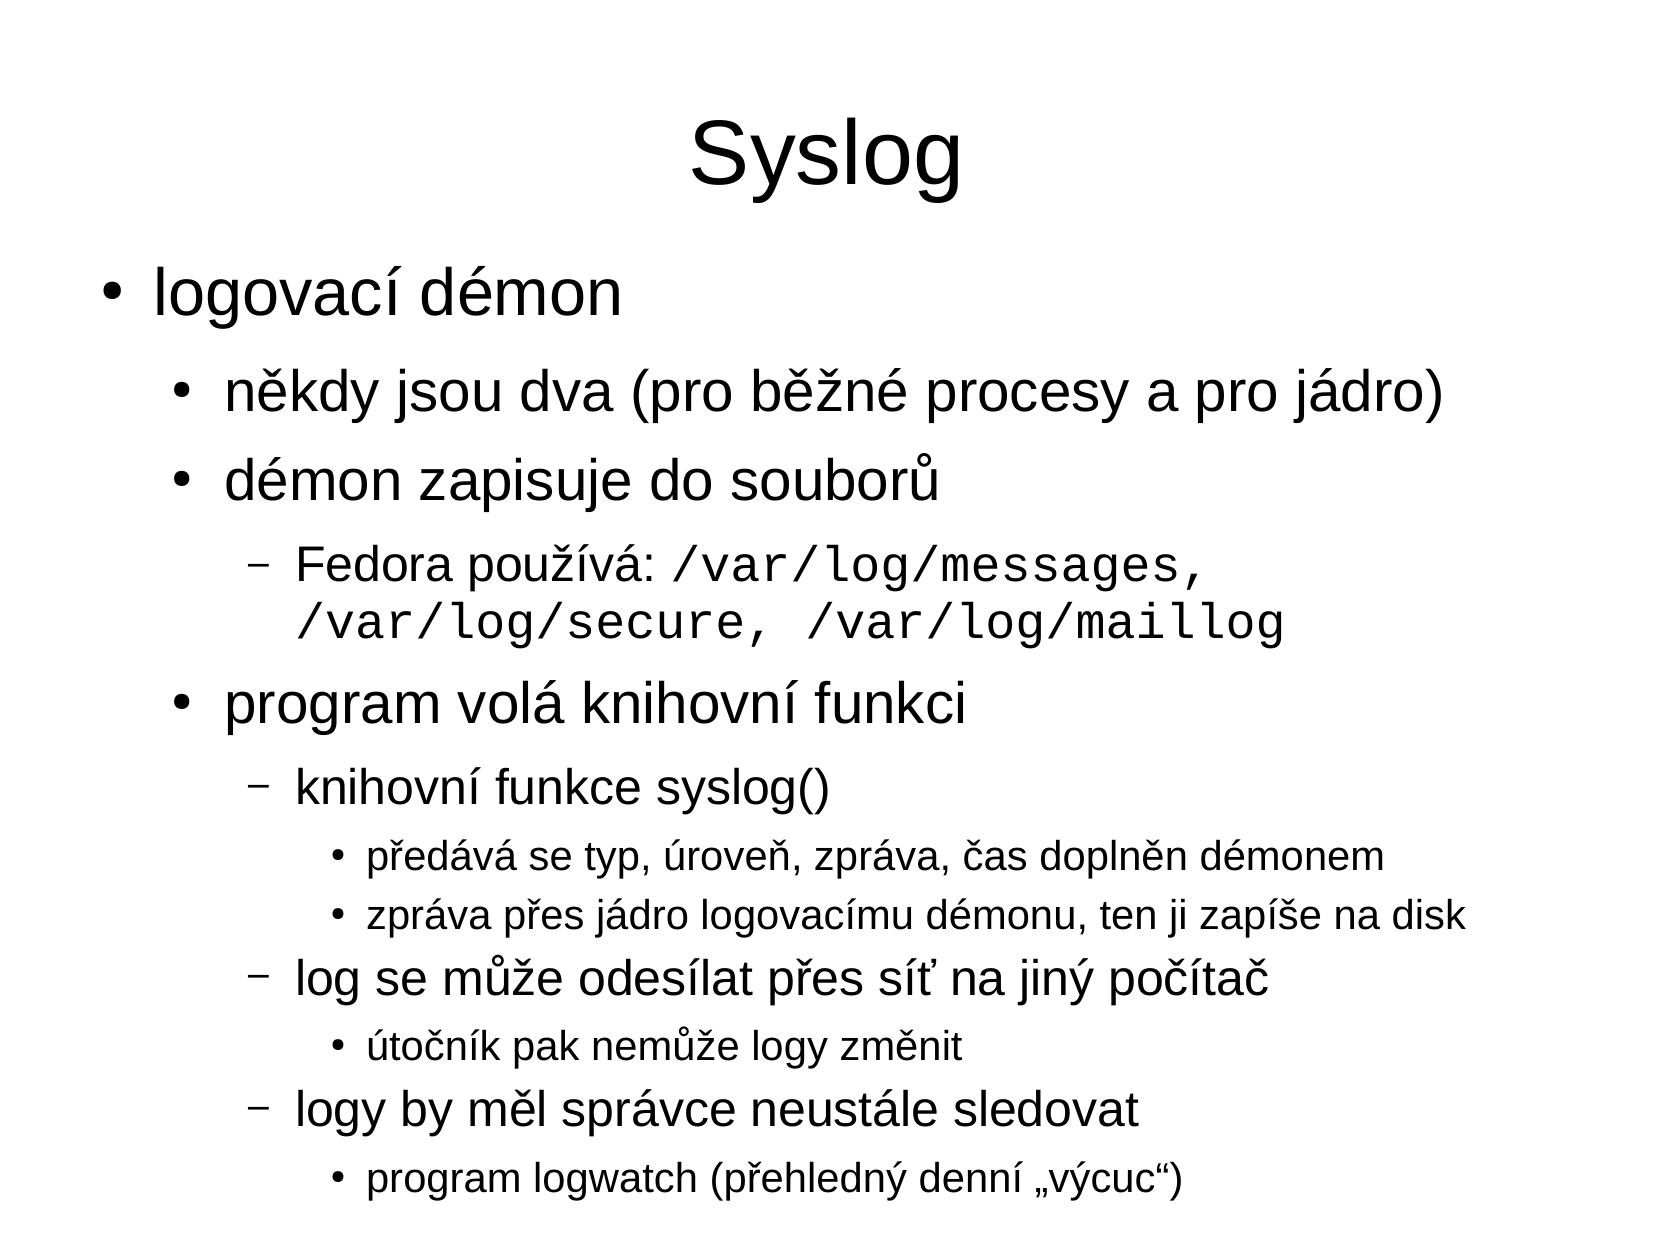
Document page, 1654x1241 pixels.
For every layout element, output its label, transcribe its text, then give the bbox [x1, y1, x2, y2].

title Syslog [82, 49, 1571, 254]
list logovací démon někdy jsou dva (pro běžné procesy a pro jádro) démon zapisuje do souborů Fedora používá: /var/log/messages, /var/log/secure, /var/log/maillog program volá knihovní funkci knihovní funkce syslog() předává se typ, úroveň, zpráva, čas doplněn démonem zpráva přes jádro logovacímu démonu, ten ji zapíše na disk log se může odesílat přes síť na jiný počítač útočník pak nemůže logy změnit logy by měl správce neustále sledovat program logwatch (přehledný denní „výcuc“) [82, 254, 1571, 1202]
